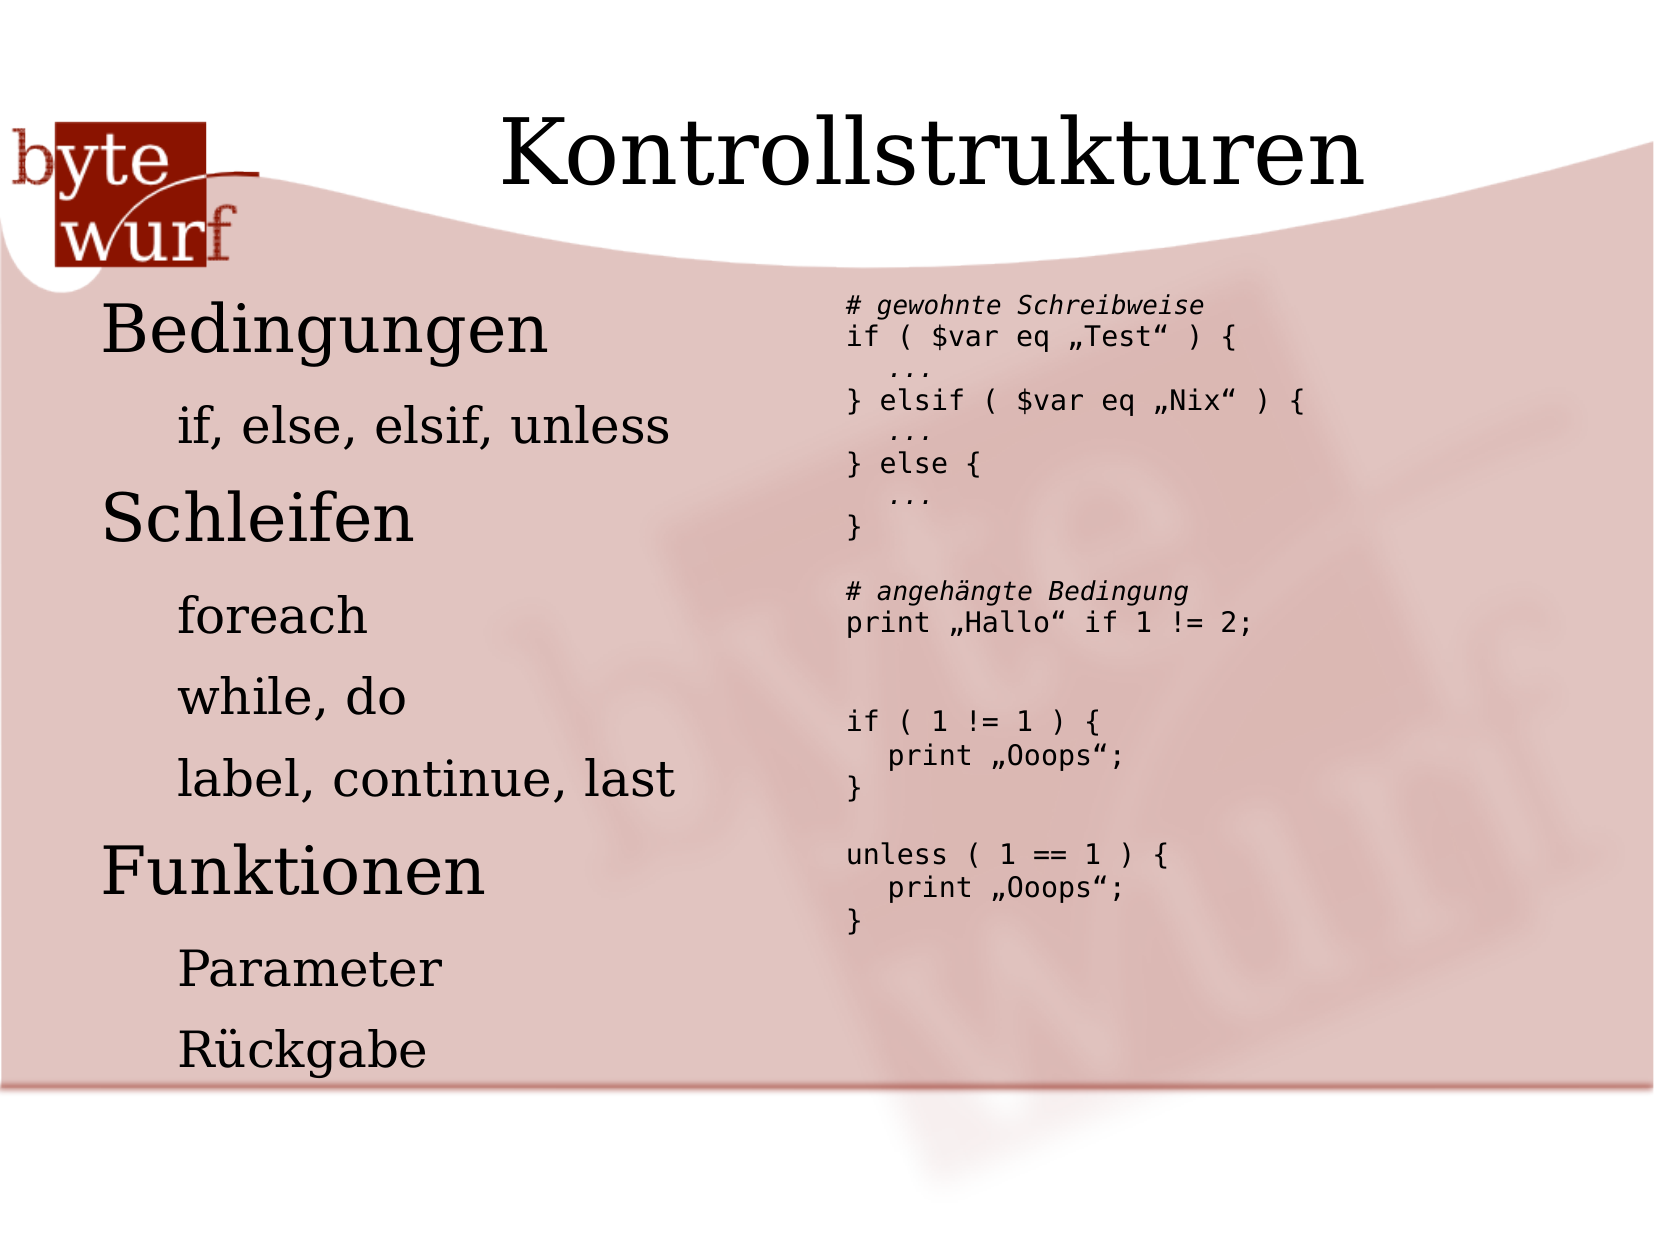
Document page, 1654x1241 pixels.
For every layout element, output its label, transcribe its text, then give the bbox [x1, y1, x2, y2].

list Bedingungen if, else, elsif, unless Schleifen foreach while, do label, continue, last Funktionen Parameter Rückgabe [82, 290, 809, 1080]
chart [845, 290, 1564, 1087]
title Kontrollstrukturen [295, 56, 1571, 250]
picture [0, 33, 1654, 1203]
